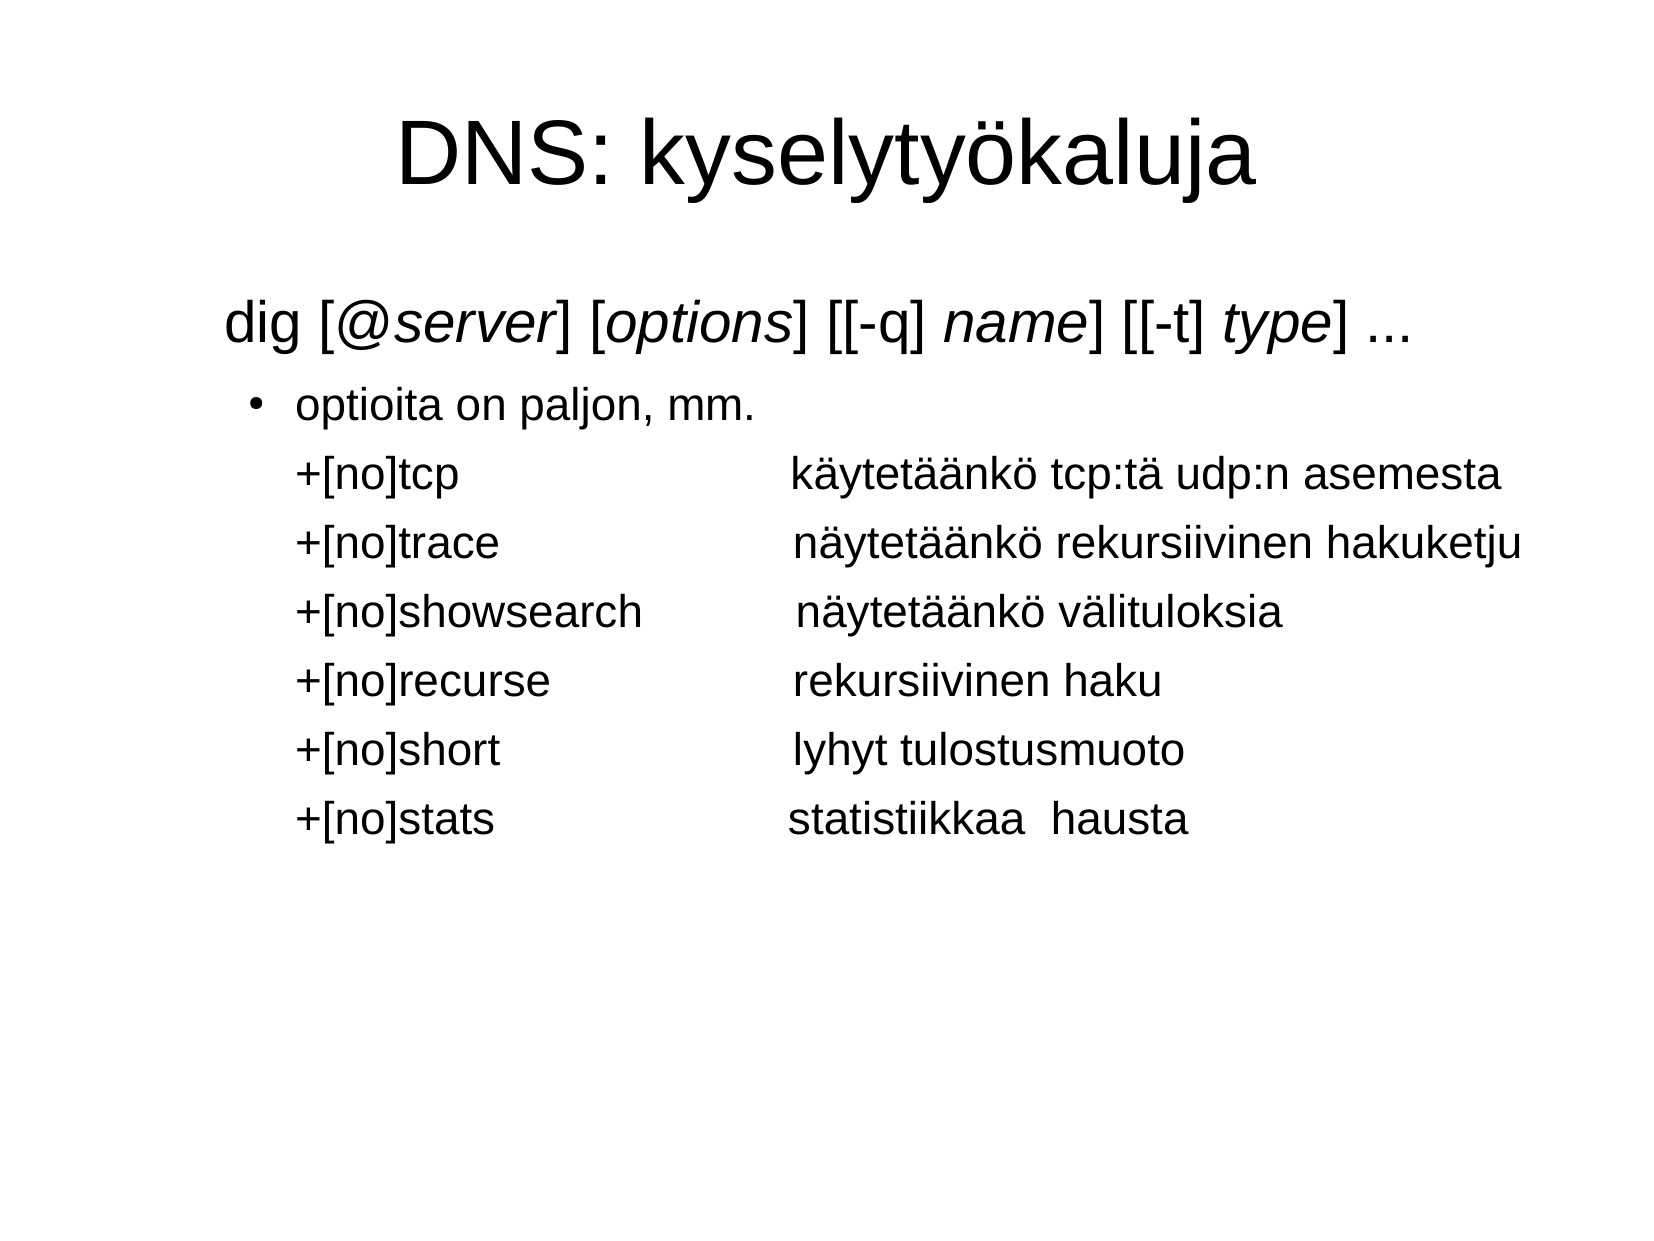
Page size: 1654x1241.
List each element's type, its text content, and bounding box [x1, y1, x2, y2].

title DNS: kyselytyökaluja [82, 49, 1571, 257]
list dig [@server] [options] [[-q] name] [[-t] type] ... optioita on paljon, mm. +[no]tcp käytetäänkö tcp:tä udp:n asemesta +[no]trace näytetäänkö rekursiivinen hakuketju +[no]showsearch näytetäänkö välituloksia +[no]recurse rekursiivinen haku +[no]short lyhyt tulostusmuoto +[no]stats statistiikkaa hausta [82, 290, 1571, 1010]
